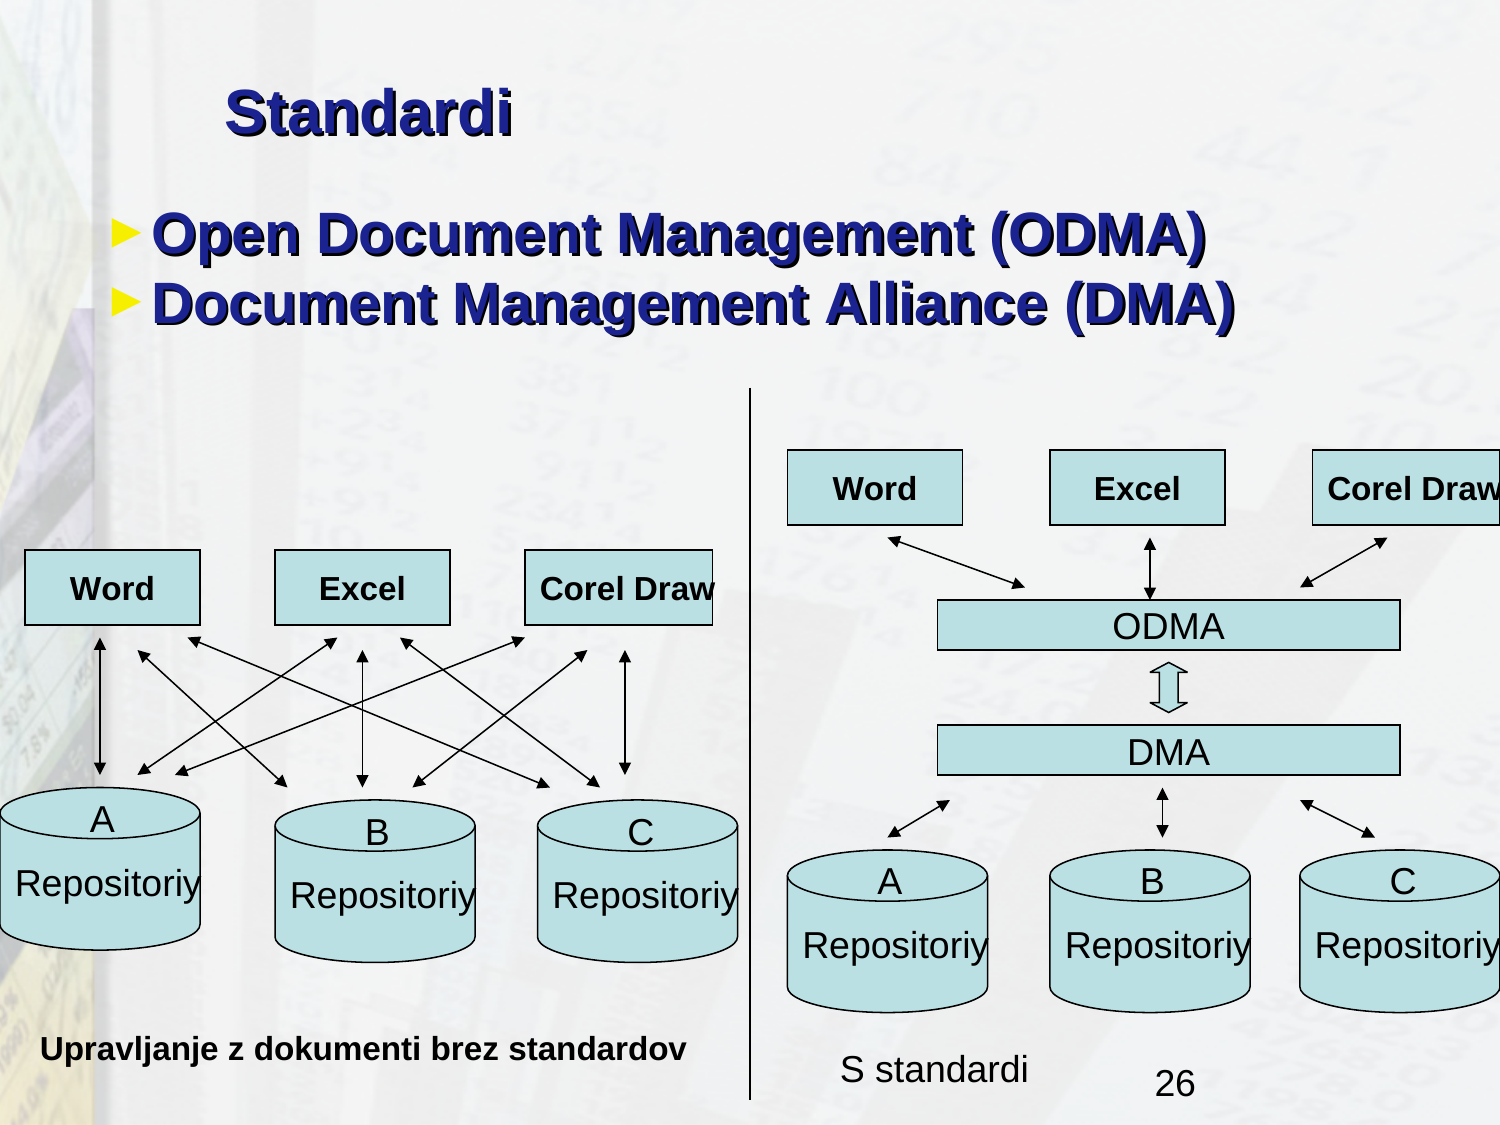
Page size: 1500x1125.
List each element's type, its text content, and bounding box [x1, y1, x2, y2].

text_box Repositoriy [0, 788, 201, 951]
text_box Excel [1049, 450, 1225, 526]
text_box Excel [274, 549, 450, 625]
text_box B [350, 799, 413, 861]
text_box Word [787, 450, 963, 526]
text_box DMA [937, 725, 1401, 776]
text_box S standardi [825, 1037, 1201, 1098]
text_box Repositoriy [1299, 850, 1500, 1013]
text_box Word [24, 549, 201, 625]
text_box B [1125, 849, 1188, 911]
text_box Repositoriy [787, 850, 988, 1013]
title Standardi [37, 37, 700, 181]
text_box Repositoriy [1049, 850, 1251, 1013]
text_box [1149, 662, 1188, 713]
text_box A [862, 849, 926, 911]
text_box Repositoriy [275, 800, 476, 963]
text_box Repositoriy [537, 800, 738, 963]
text_box Corel Draw [1312, 450, 1500, 526]
text_box Upravljanje z dokumenti brez standardov [24, 1019, 726, 1076]
list Open Document Management (ODMA) Document Management Alliance (DMA) [87, 187, 1435, 347]
text_box C [612, 799, 676, 861]
text_box Corel Draw [524, 549, 713, 625]
text_box C [1374, 849, 1438, 911]
text_box A [75, 787, 138, 848]
picture [0, 0, 1500, 1125]
text_box ODMA [937, 599, 1401, 651]
